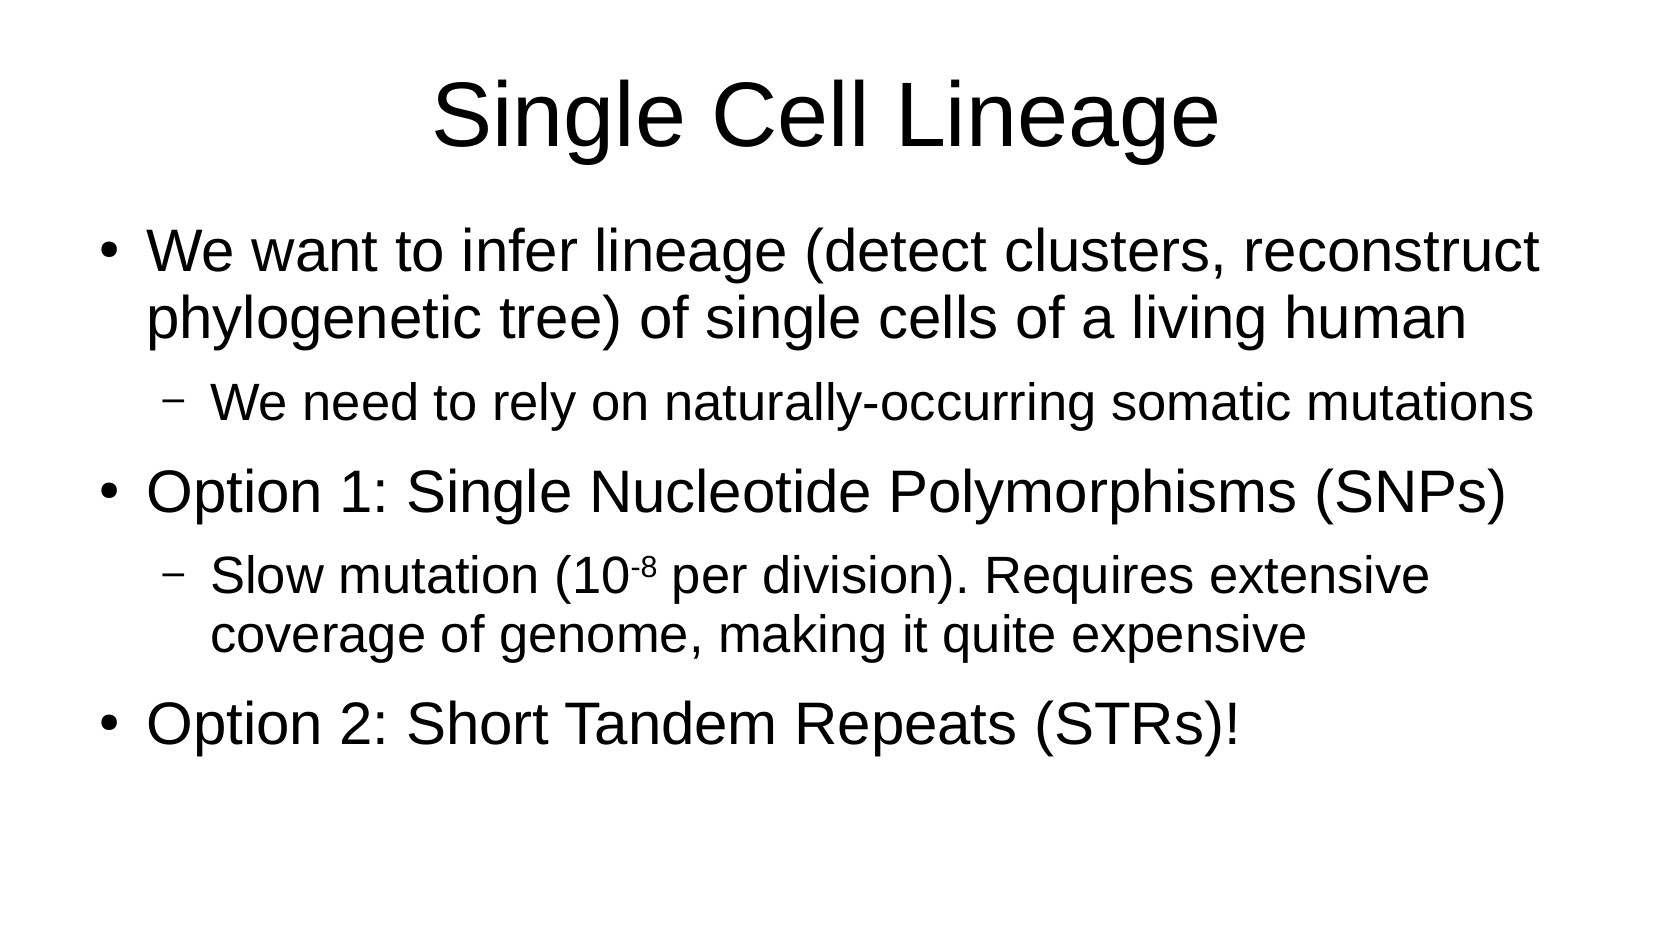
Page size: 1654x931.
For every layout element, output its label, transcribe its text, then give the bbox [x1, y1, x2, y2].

title Single Cell Lineage [82, 37, 1571, 193]
list We want to infer lineage (detect clusters, reconstruct phylogenetic tree) of single cells of a living human We need to rely on naturally-occurring somatic mutations Option 1: Single Nucleotide Polymorphisms (SNPs) Slow mutation (10-8 per division). Requires extensive coverage of genome, making it quite expensive Option 2: Short Tandem Repeats (STRs)! [82, 217, 1571, 886]
